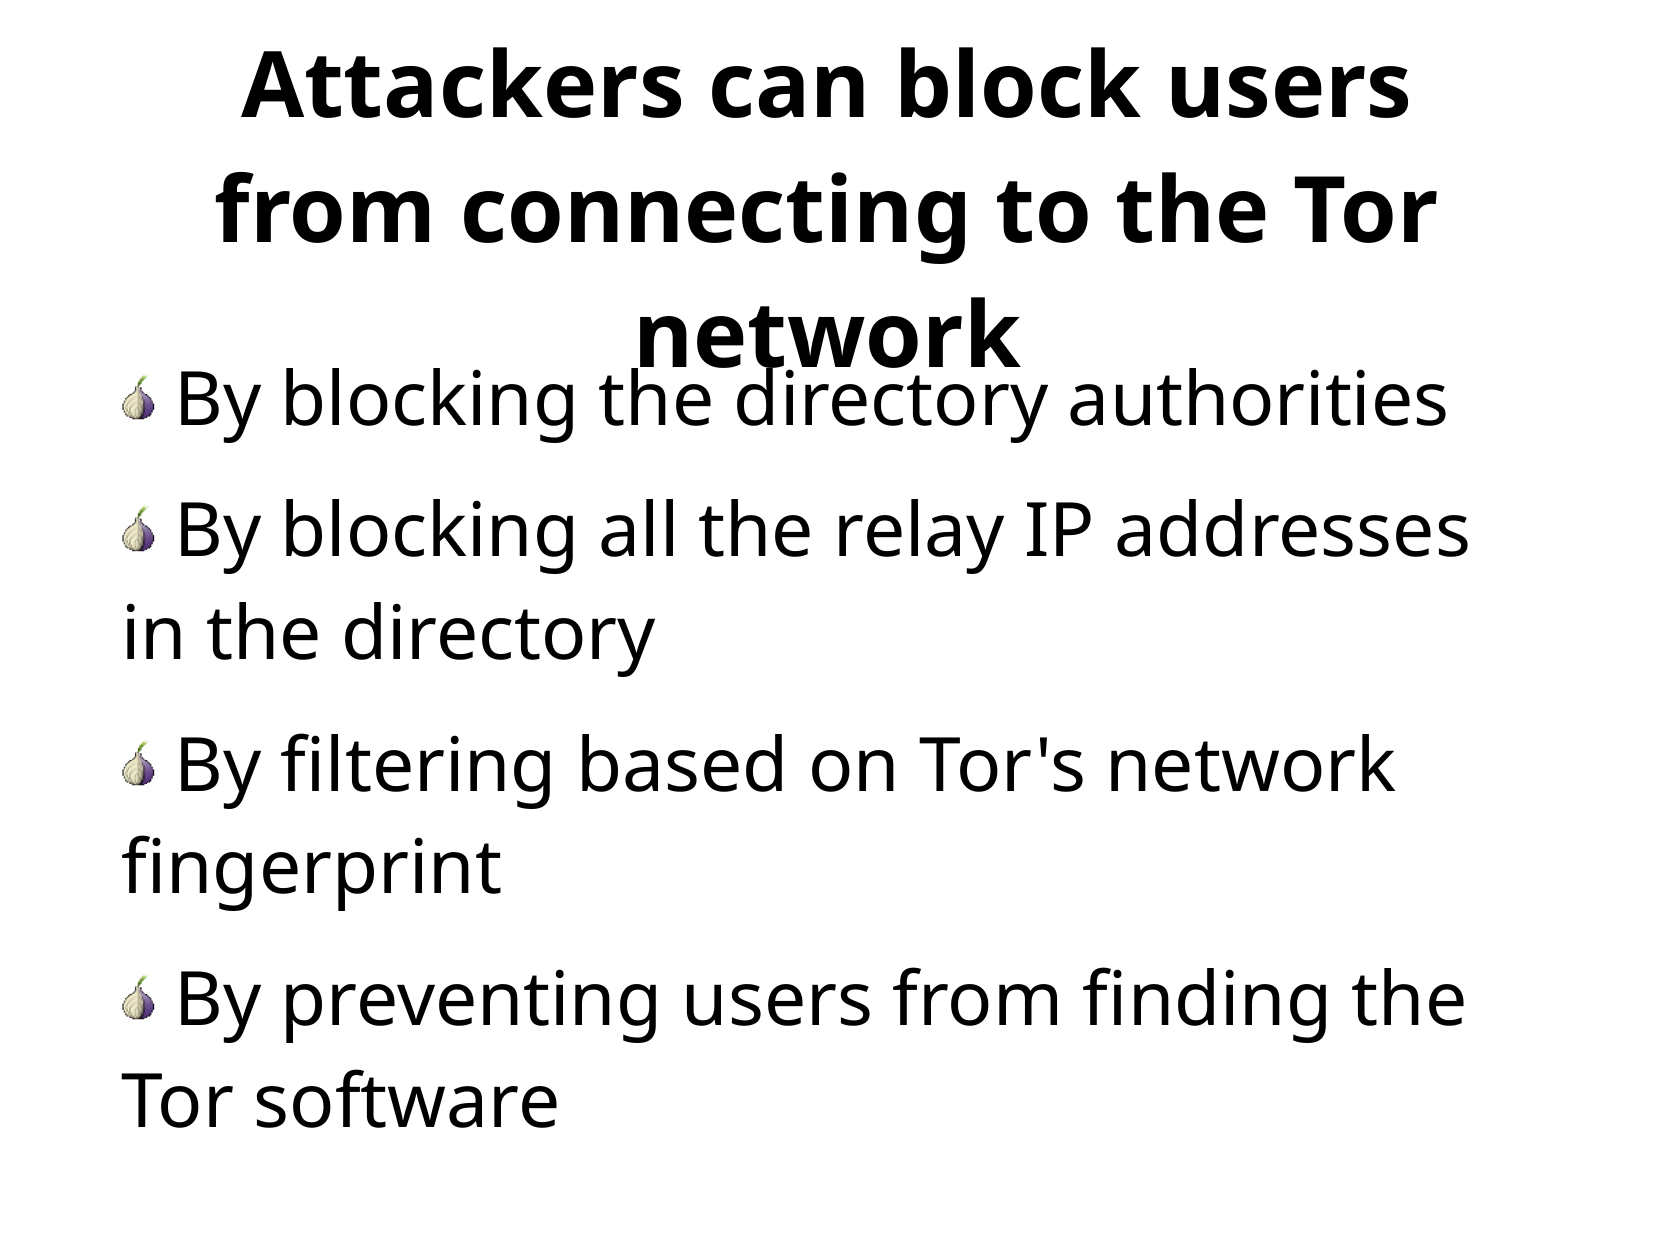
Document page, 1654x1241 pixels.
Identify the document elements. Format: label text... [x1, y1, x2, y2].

list By blocking the directory authorities By blocking all the relay IP addresses in the directory By filtering based on Tor's network fingerprint By preventing users from finding the Tor software [121, 344, 1534, 1127]
title Attackers can block users from connecting to the Tor network [121, 86, 1534, 327]
